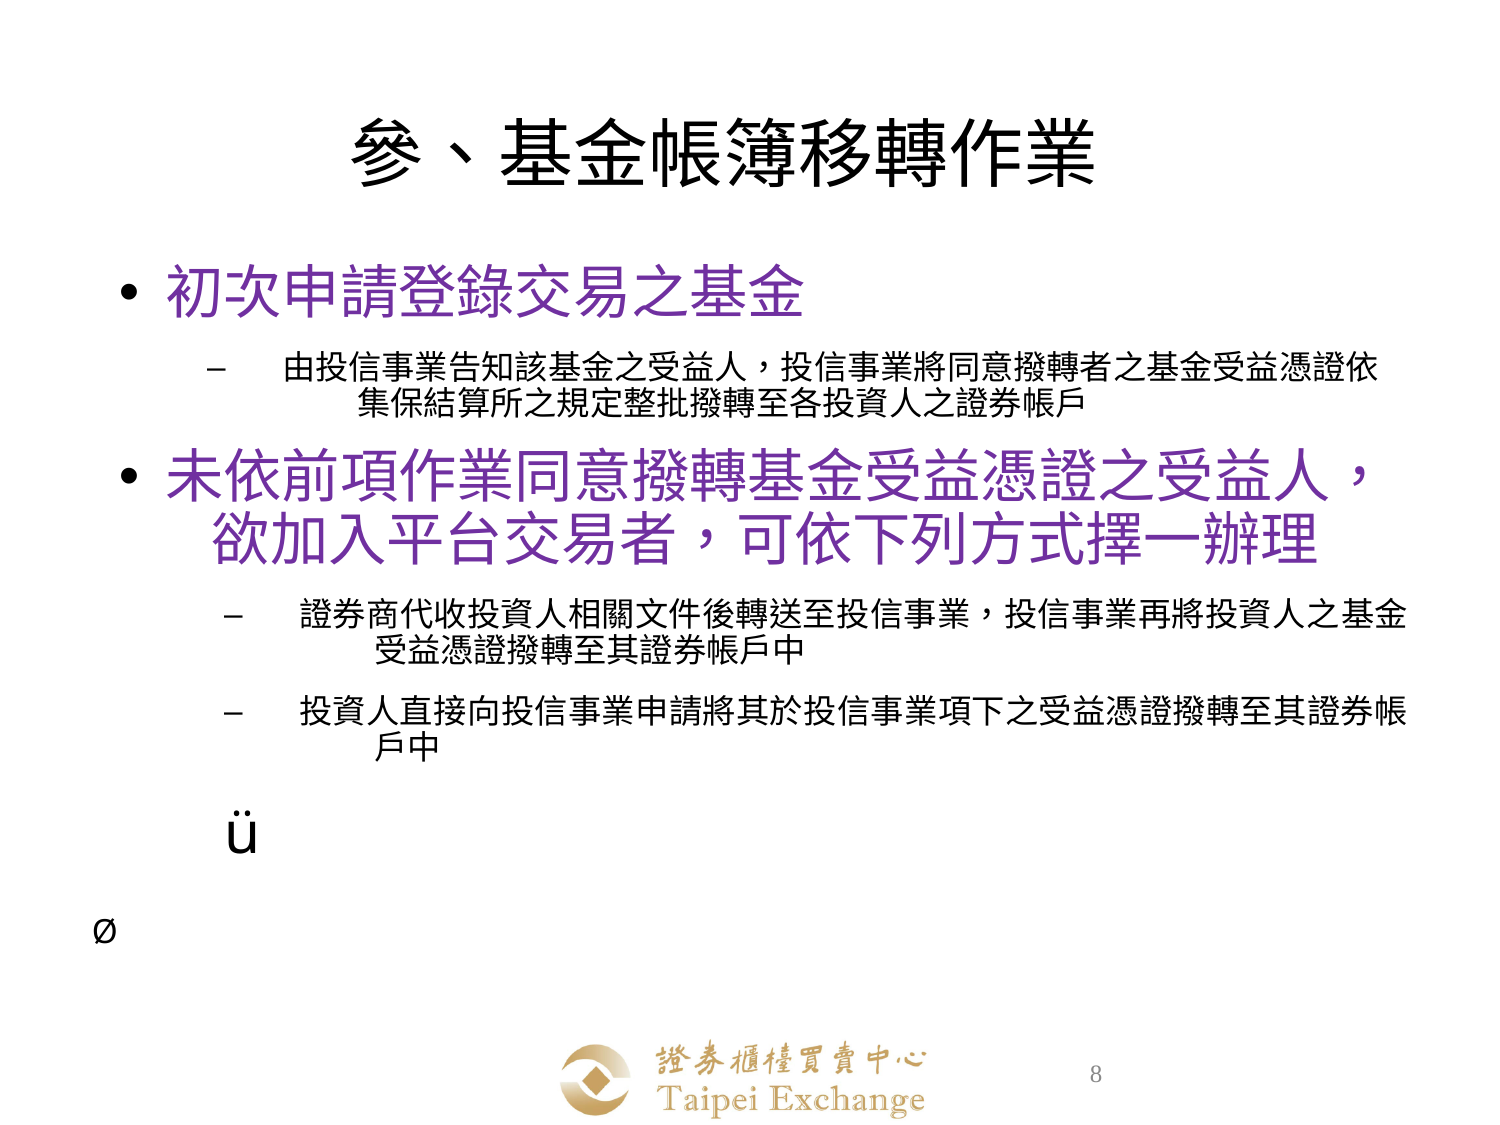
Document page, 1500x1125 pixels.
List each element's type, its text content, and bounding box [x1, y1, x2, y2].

text_box [1074, 1042, 1426, 1103]
title 參、基金帳簿移轉作業 [76, 42, 1371, 255]
list 初次申請登錄交易之基金 由投信事業告知該基金之受益人，投信事業將同意撥轉者之基金受益憑證依集保結算所之規定整批撥轉至各投資人之證券帳戶 未依前項作業同意撥轉基金受益憑證之受益人，欲加入平台交易者，可依下列方式擇一辦理 證券商代收投資人相關文件後轉送至投信事業，投信事業再將投資人之基金受益憑證撥轉至其證券帳戶中 投資人直接向投信事業申請將其於投信事業項下之受益憑證撥轉至其證券帳戶中 [76, 255, 1424, 1035]
